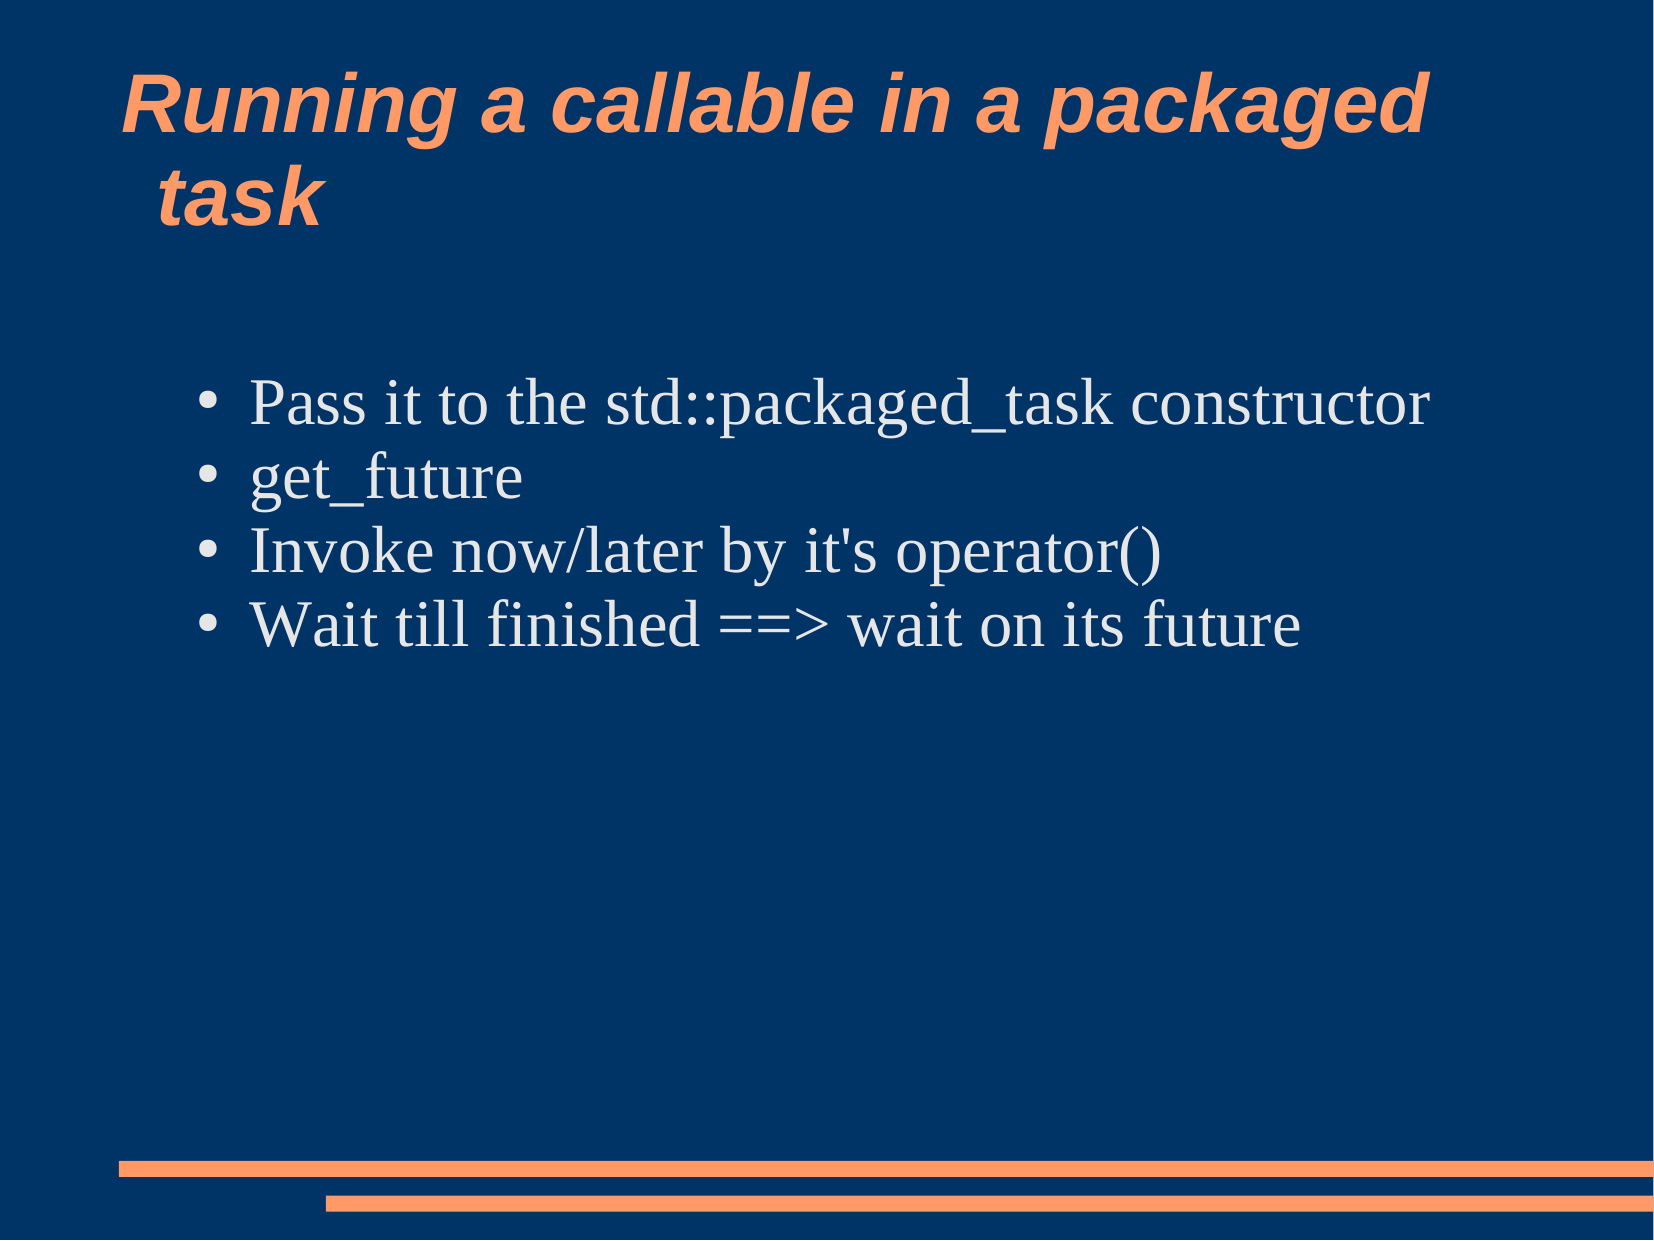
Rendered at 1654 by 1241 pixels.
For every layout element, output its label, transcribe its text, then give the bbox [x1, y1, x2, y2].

title Running a callable in a packaged task [121, 46, 1534, 254]
list Pass it to the std::packaged_task constructor get_future Invoke now/later by it's operator() Wait till finished ==> wait on its future [178, 364, 1570, 1147]
